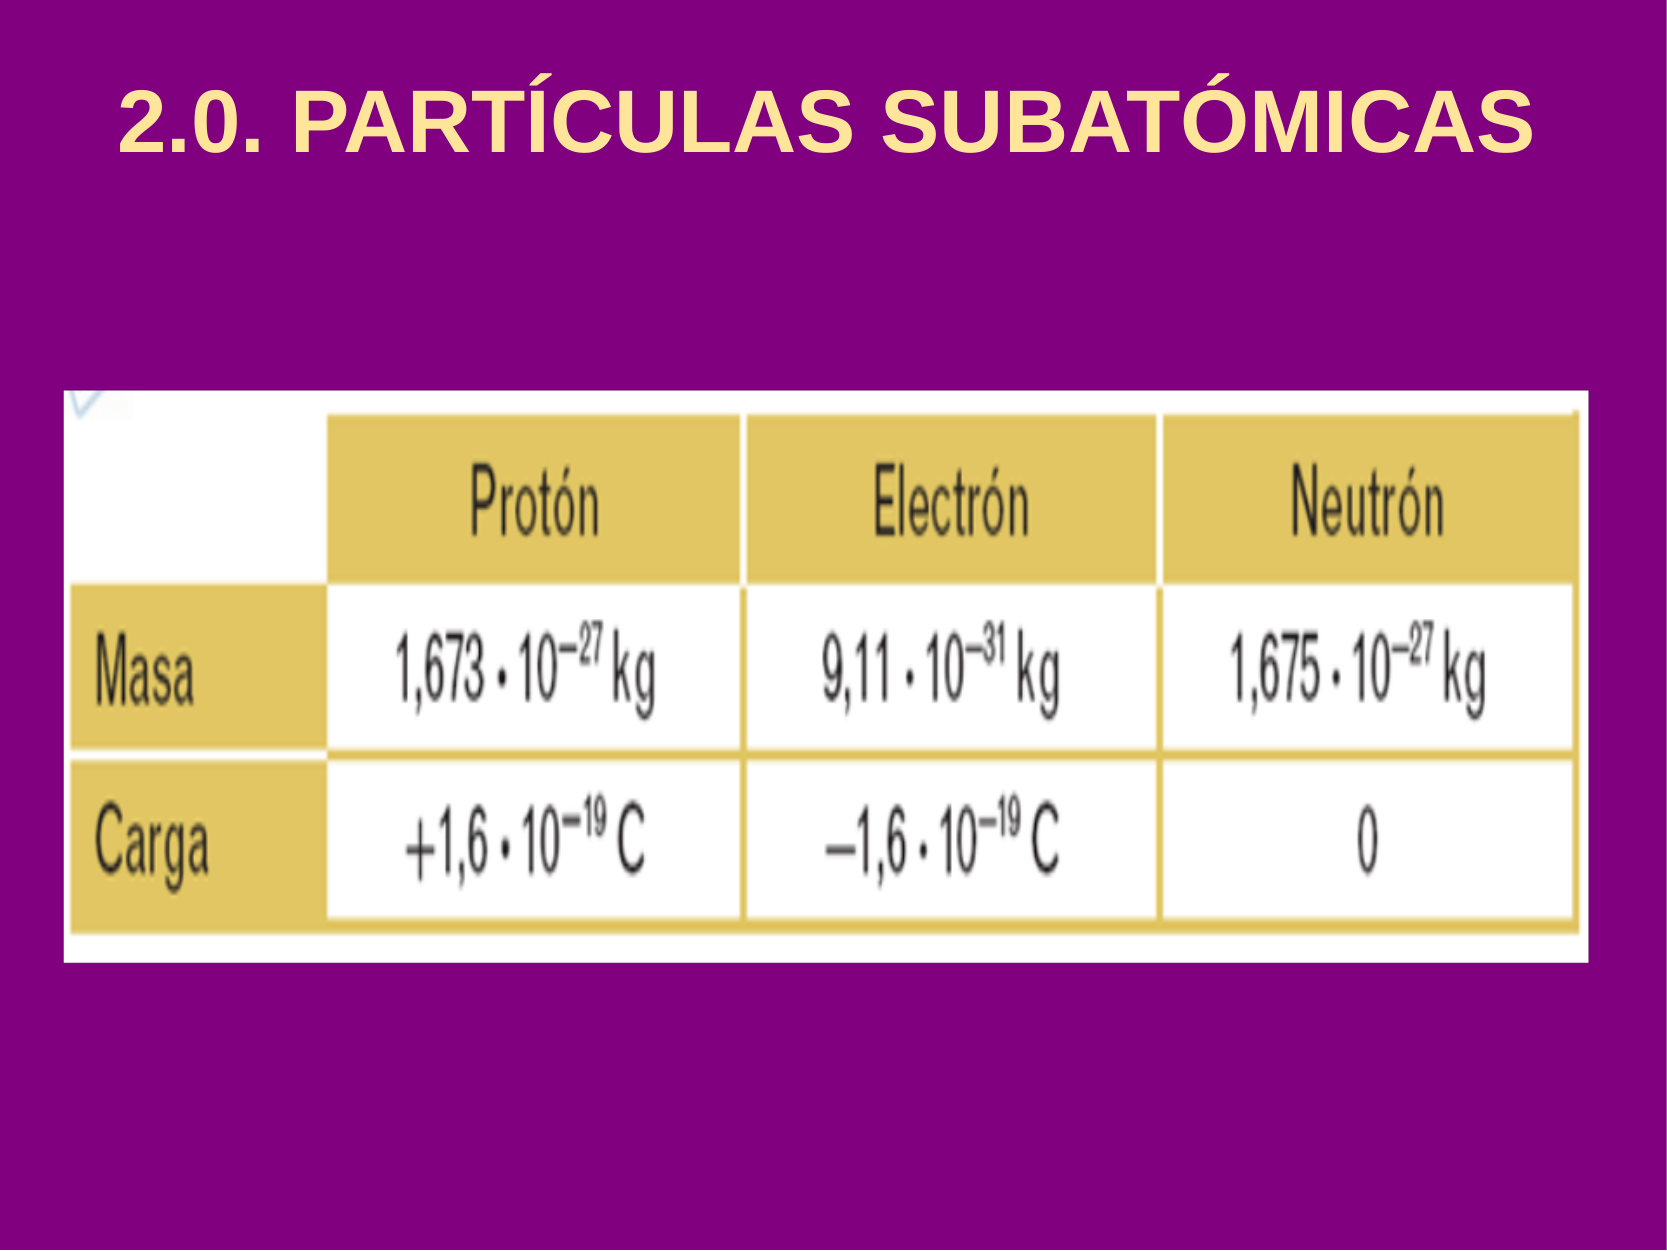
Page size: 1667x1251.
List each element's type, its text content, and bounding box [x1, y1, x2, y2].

text_box 2.0. PARTÍCULAS SUBATÓMICAS [66, 57, 1588, 268]
text_box [62, 387, 1591, 967]
